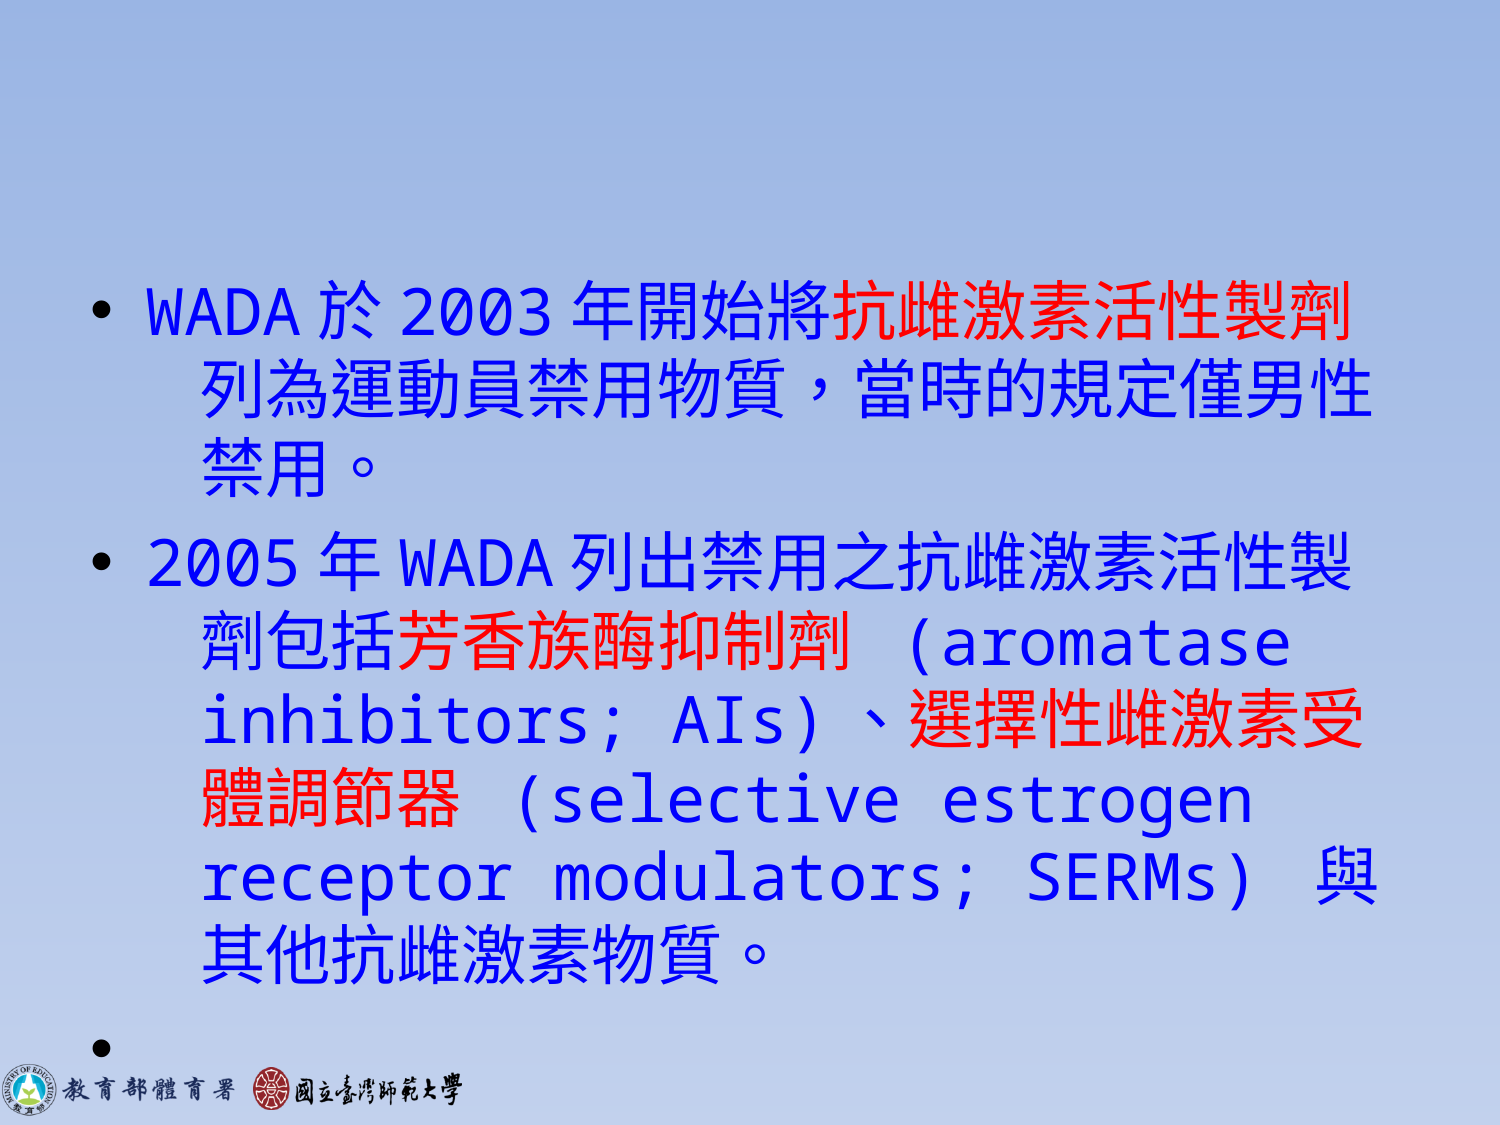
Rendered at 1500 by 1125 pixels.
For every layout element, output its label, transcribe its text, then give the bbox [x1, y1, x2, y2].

list WADA於2003年開始將抗雌激素活性製劑列為運動員禁用物質，當時的規定僅男性禁用。 2005年WADA列出禁用之抗雌激素活性製劑包括芳香族酶抑制劑 (aromatase inhibitors; AIs)、選擇性雌激素受體調節器 (selective estrogen receptor modulators; SERMs) 與其他抗雌激素物質。 [75, 262, 1426, 1005]
